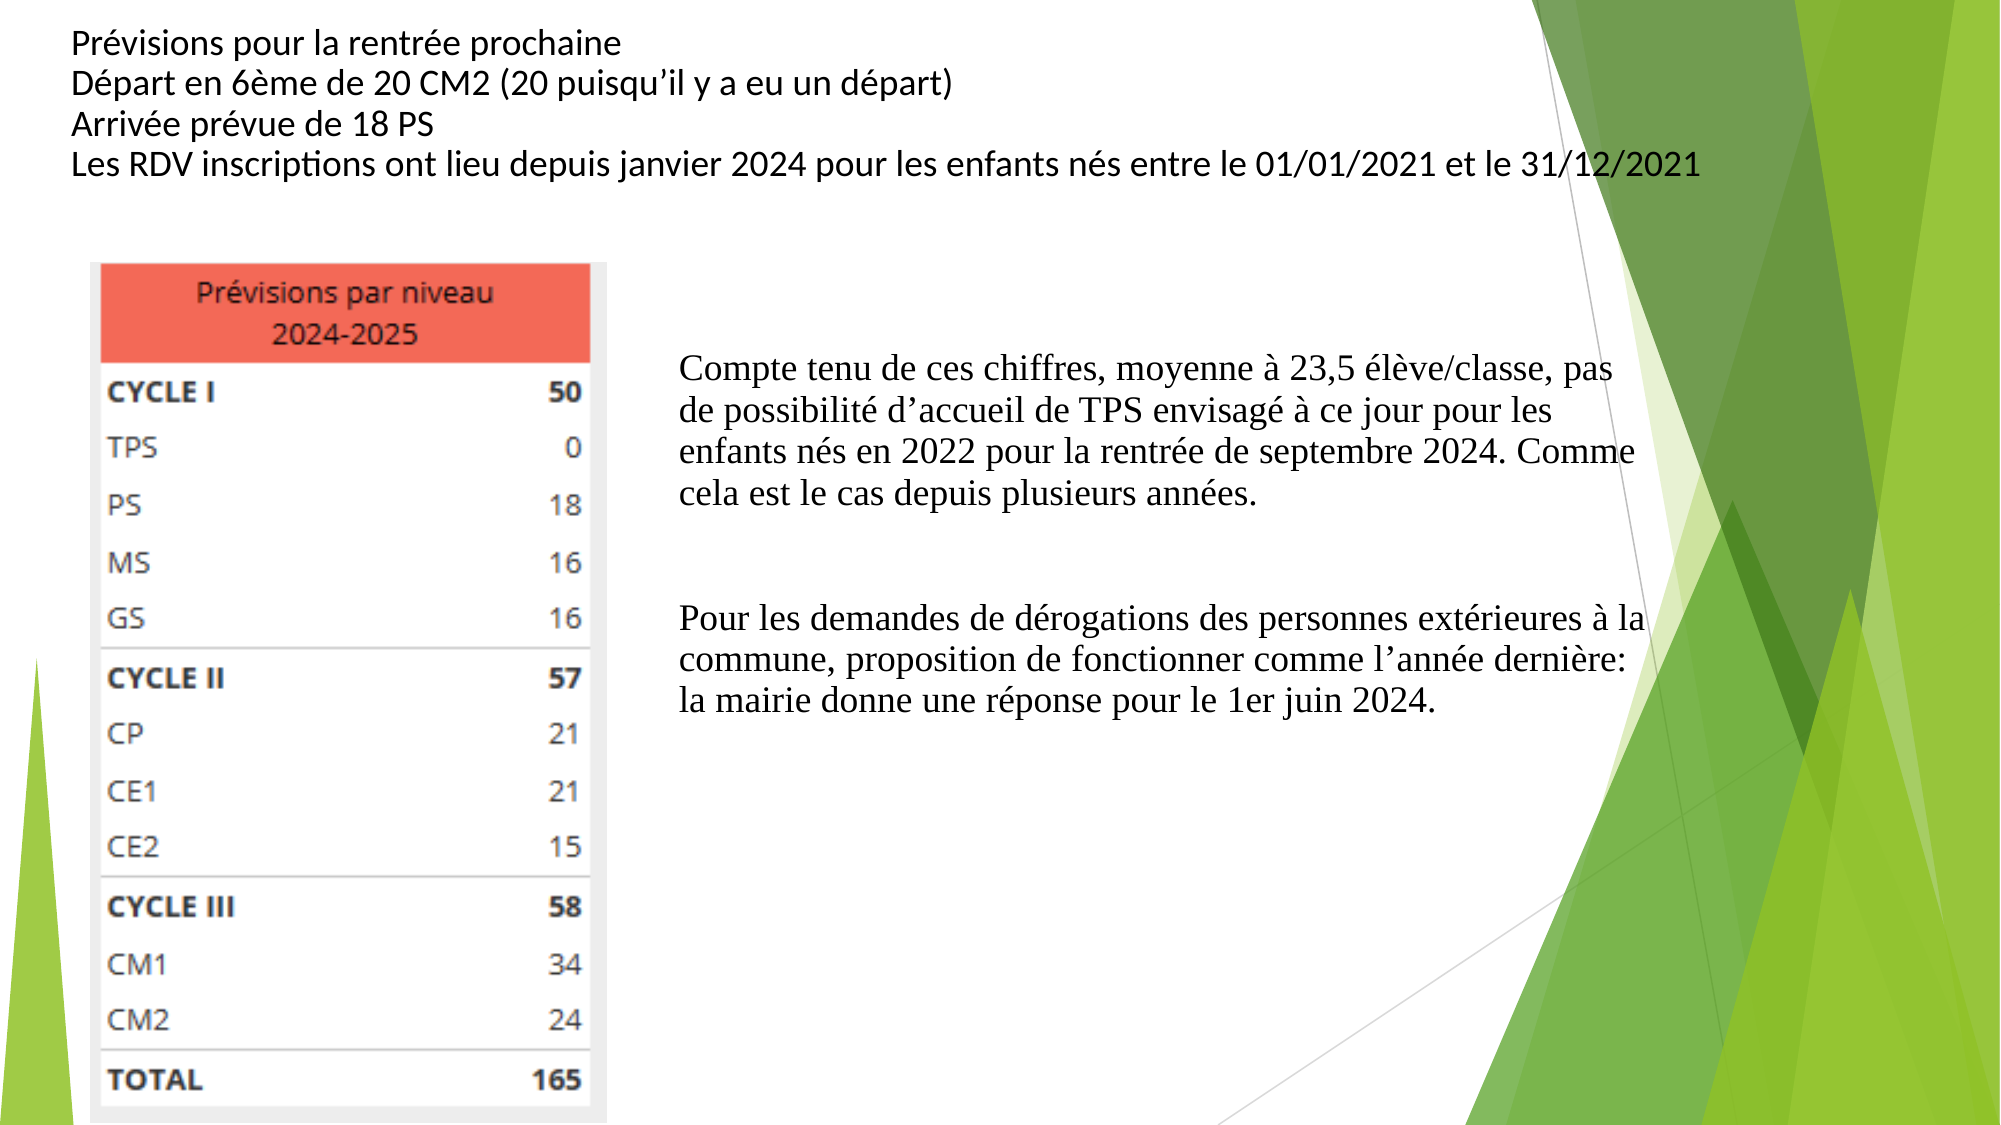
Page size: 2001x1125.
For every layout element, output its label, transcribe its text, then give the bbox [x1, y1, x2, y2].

text_box Prévisions pour la rentrée prochaine Départ en 6ème de 20 CM2 (20 puisqu’il y a eu un départ) Arrivée prévue de 18 PS Les RDV inscriptions ont lieu depuis janvier 2024 pour les enfants nés entre le 01/01/2021 et le 31/12/2021 [56, 17, 1978, 194]
picture [90, 263, 607, 1123]
text_box Compte tenu de ces chiffres, moyenne à 23,5 élève/classe, pas de possibilité d’accueil de TPS envisagé à ce jour pour les enfants nés en 2022 pour la rentrée de septembre 2024. Comme cela est le cas depuis plusieurs années. Pour les demandes de dérogations des personnes extérieures à la commune, proposition de fonctionner comme l’année dernière: la mairie donne une réponse pour le 1er juin 2024. [664, 339, 1664, 771]
